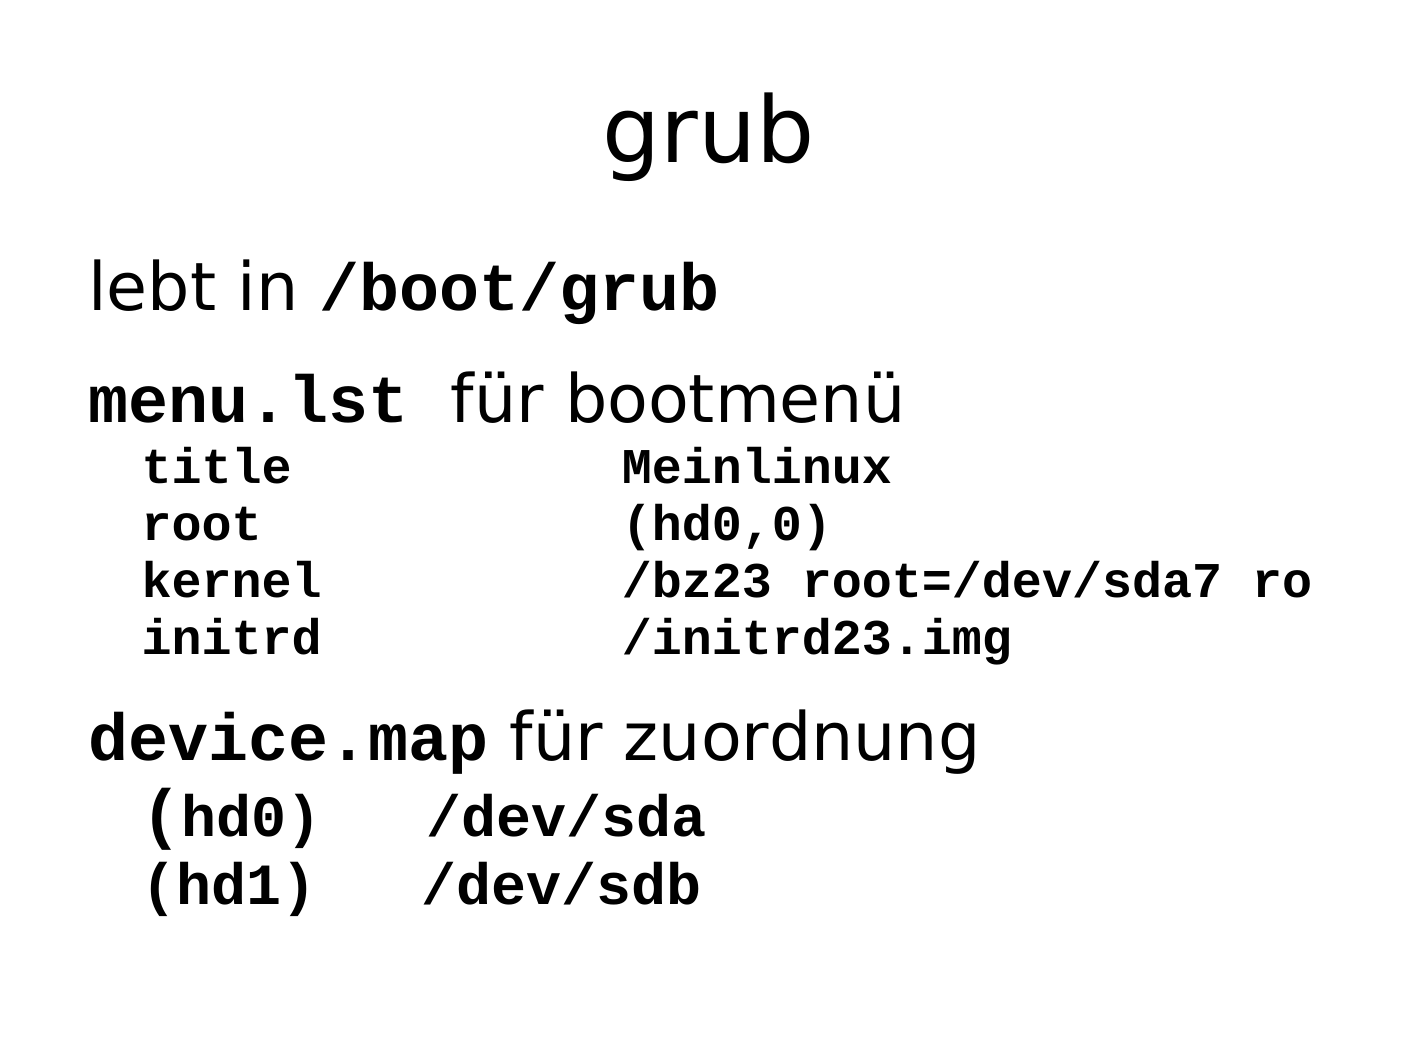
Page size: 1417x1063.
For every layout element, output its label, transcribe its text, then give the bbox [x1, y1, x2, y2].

title grub [70, 49, 1346, 213]
list lebt in /boot/grub menu.lst für bootmenü title Meinlinux root (hd0,0) kernel /bz23 root=/dev/sda7 ro initrd /initrd23.img device.map für zuordnung (hd0) /dev/sda (hd1) /dev/sdb [70, 248, 1346, 936]
